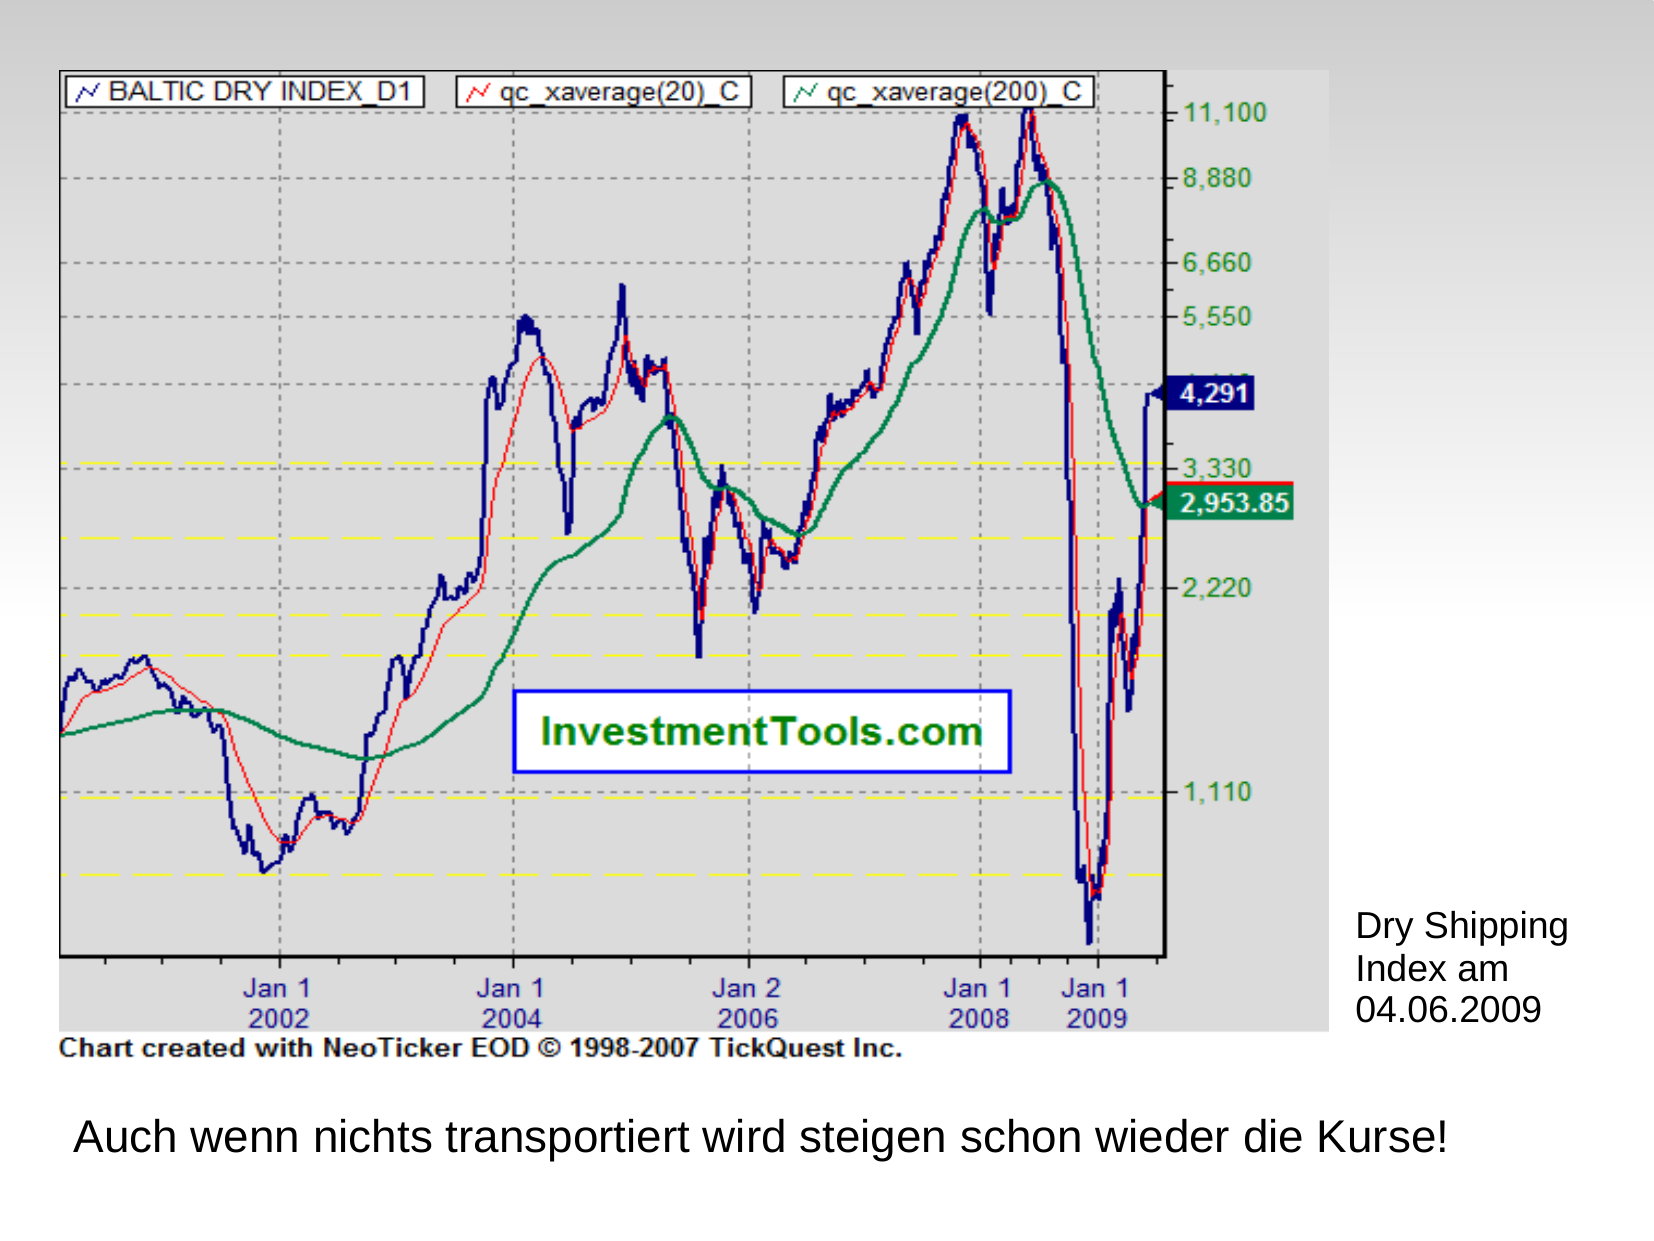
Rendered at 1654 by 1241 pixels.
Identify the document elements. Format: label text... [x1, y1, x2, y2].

text_box Auch wenn nichts transportiert wird steigen schon wieder die Kurse! [59, 1103, 1466, 1170]
text_box Dry Shipping Index am 04.06.2009 [1340, 897, 1585, 1039]
picture [59, 70, 1329, 1063]
